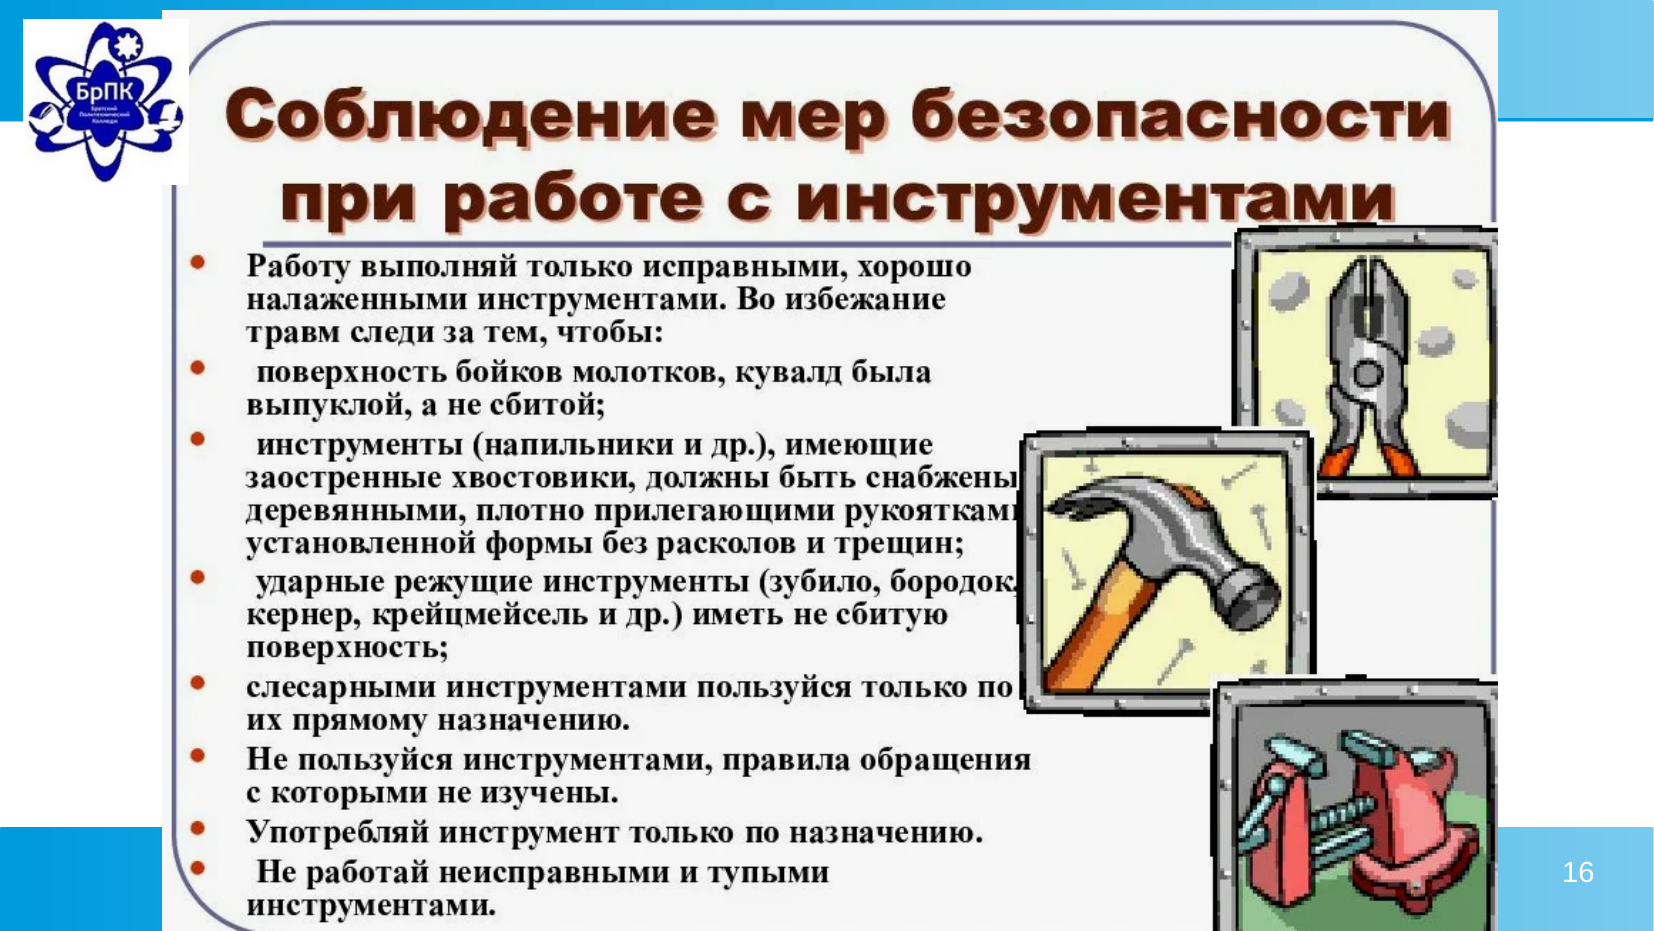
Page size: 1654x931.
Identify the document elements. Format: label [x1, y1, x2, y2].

picture [23, 10, 1498, 931]
